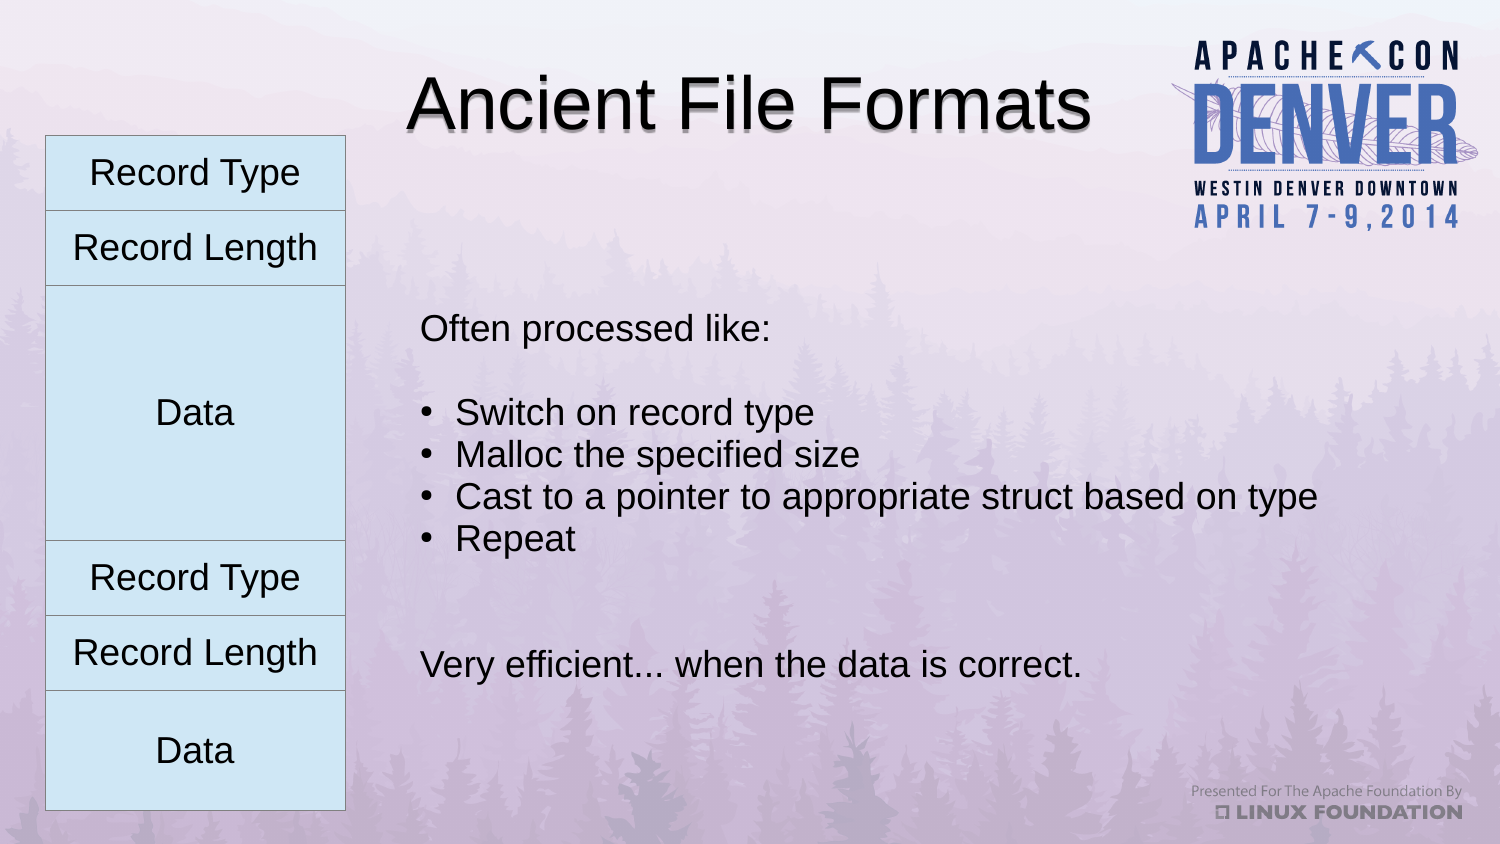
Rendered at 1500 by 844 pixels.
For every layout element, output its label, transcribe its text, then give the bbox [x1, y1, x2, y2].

text_box Record Length [45, 210, 346, 286]
text_box Data [45, 690, 346, 811]
text_box Record Type [45, 540, 346, 615]
picture [0, 0, 1500, 844]
title Ancient File Formats [75, 33, 1425, 175]
text_box Often processed like: Switch on record type Malloc the specified size Cast to a pointer to appropriate struct based on type Repeat Very efficient... when the data is correct. [405, 300, 1334, 694]
text_box Record Length [45, 615, 346, 690]
text_box Data [45, 286, 346, 540]
text_box Record Type [45, 135, 346, 210]
